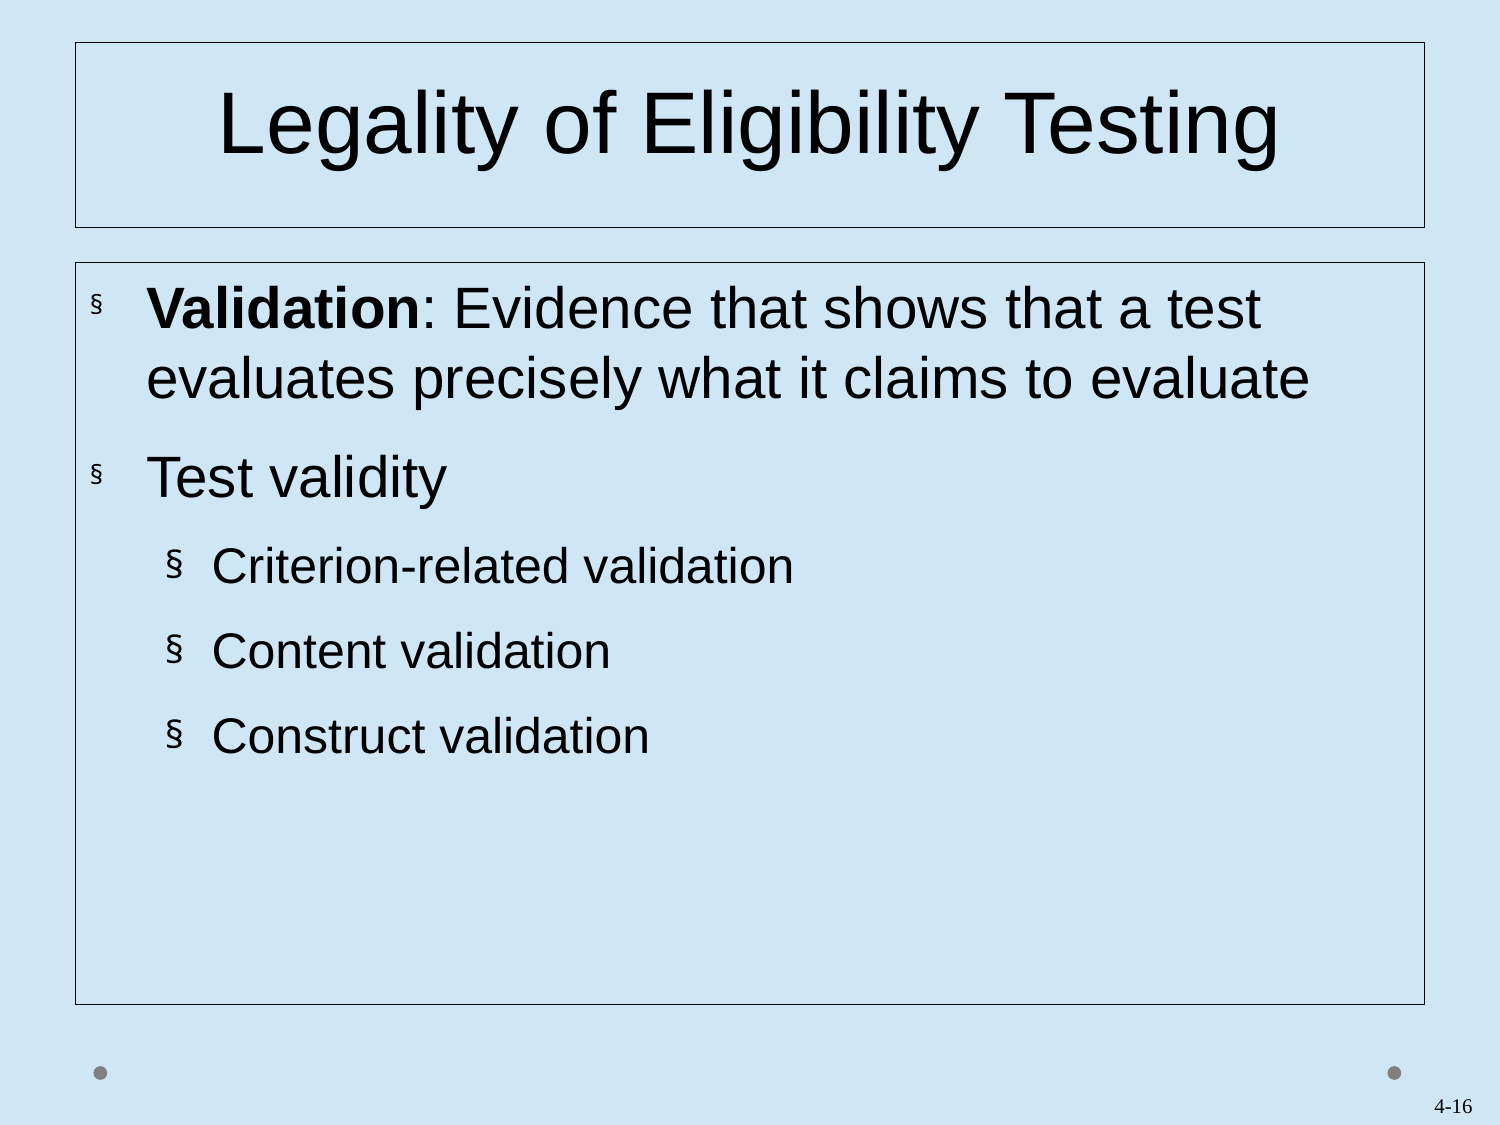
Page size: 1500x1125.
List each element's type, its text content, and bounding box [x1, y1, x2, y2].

title Legality of Eligibility Testing [75, 42, 1425, 228]
list Validation: Evidence that shows that a test evaluates precisely what it claims to evaluate Test validity Criterion-related validation Content validation Construct validation [75, 262, 1425, 1005]
